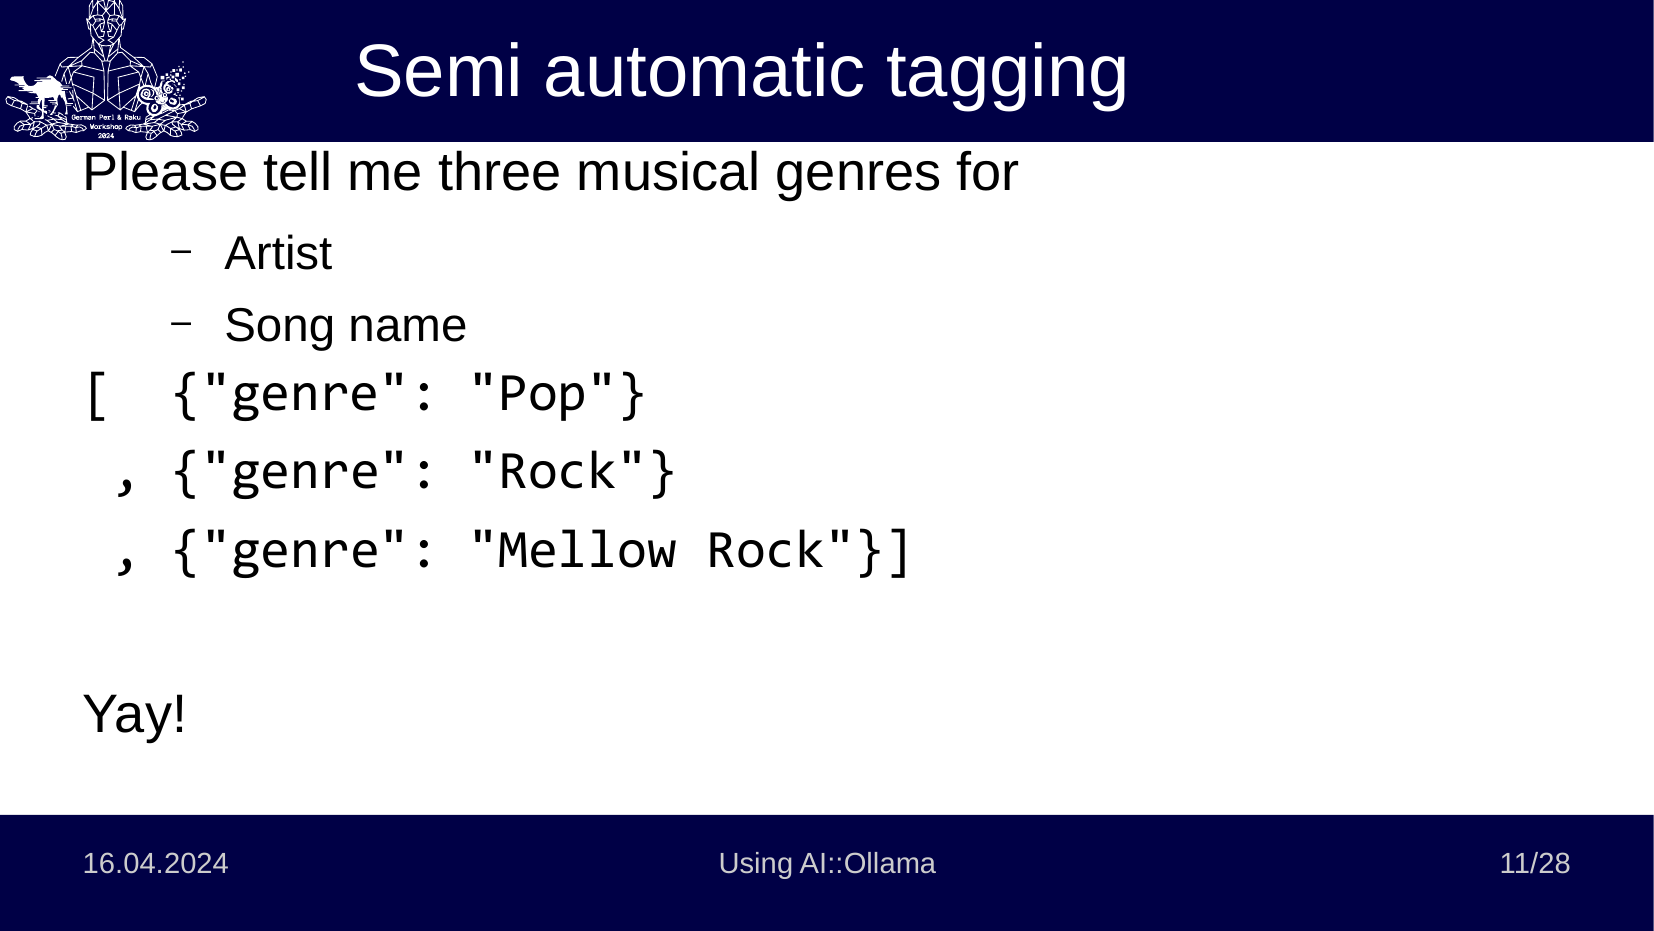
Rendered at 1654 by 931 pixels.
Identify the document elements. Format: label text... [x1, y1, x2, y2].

title Semi automatic tagging [354, 5, 1654, 136]
list Please tell me three musical genres for Artist Song name [ {"genre": "Pop"} , {"genre": "Rock"} , {"genre": "Mellow Rock"}] Yay! [82, 141, 1571, 815]
